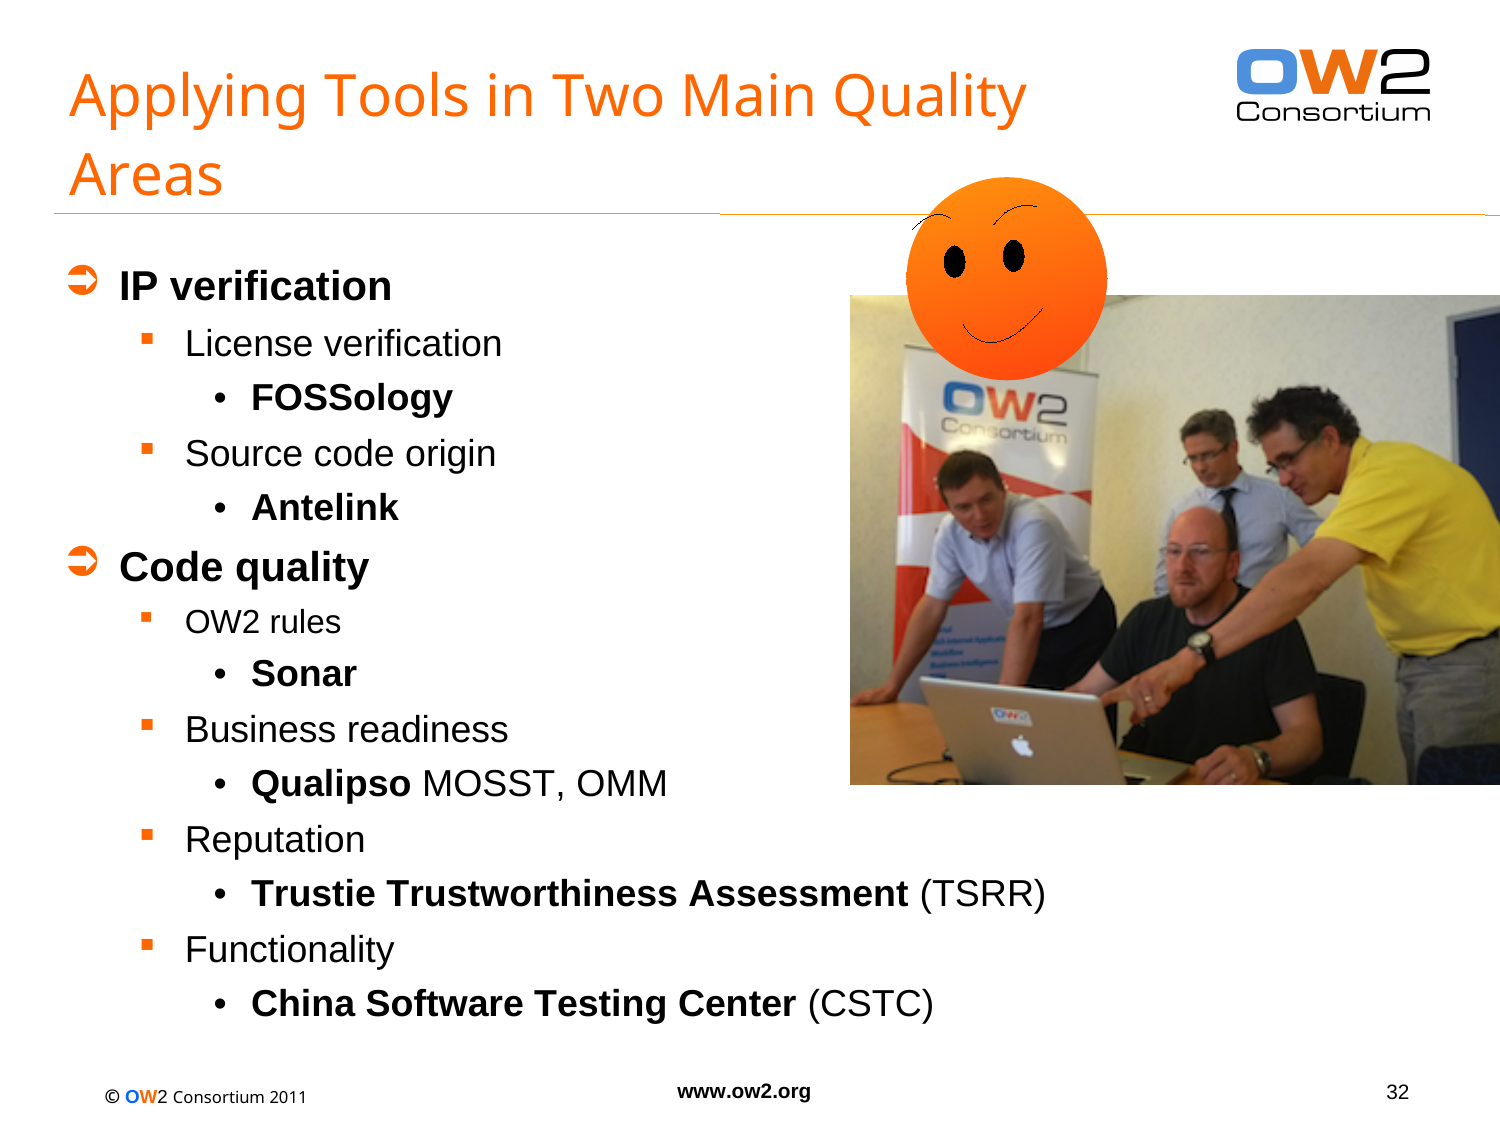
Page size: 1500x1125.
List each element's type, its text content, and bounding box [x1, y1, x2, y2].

list IP verification License verification FOSSology Source code origin Antelink Code quality OW2 rules Sonar Business readiness Qualipso MOSST, OMM Reputation Trustie Trustworthiness Assessment (TSRR) Functionality China Software Testing Center (CSTC) [63, 262, 1093, 1026]
title Applying Tools in Two Main Quality Areas [69, 48, 1169, 218]
picture [1093, 295, 1500, 785]
text_box [906, 177, 1108, 381]
